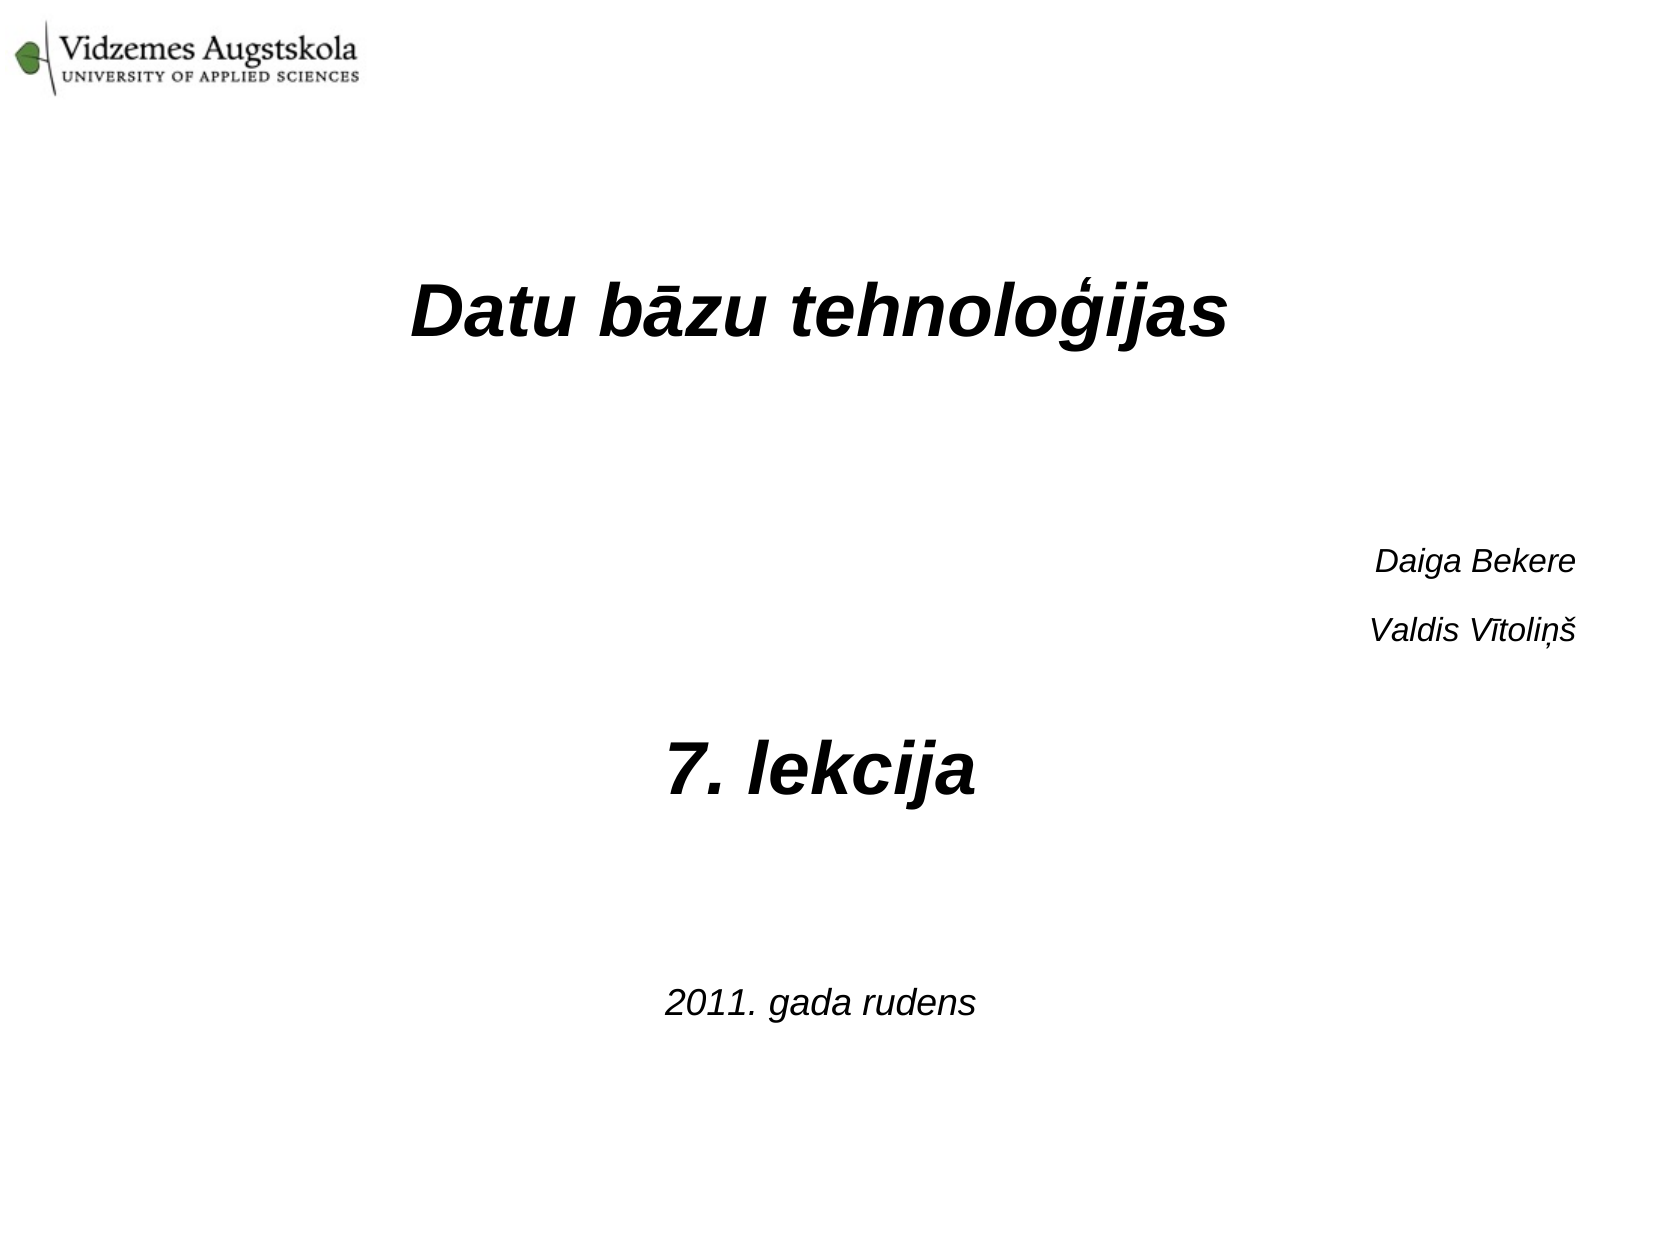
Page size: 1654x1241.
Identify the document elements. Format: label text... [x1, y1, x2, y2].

title Datu bāzu tehnoloģijas [76, 235, 1565, 385]
subtitle Daiga Bekere Valdis Vītoliņš [88, 539, 1577, 689]
picture [5, 2, 368, 113]
text_box 2011. gada rudens [141, 974, 1501, 1032]
text_box 7. lekcija [649, 720, 993, 819]
